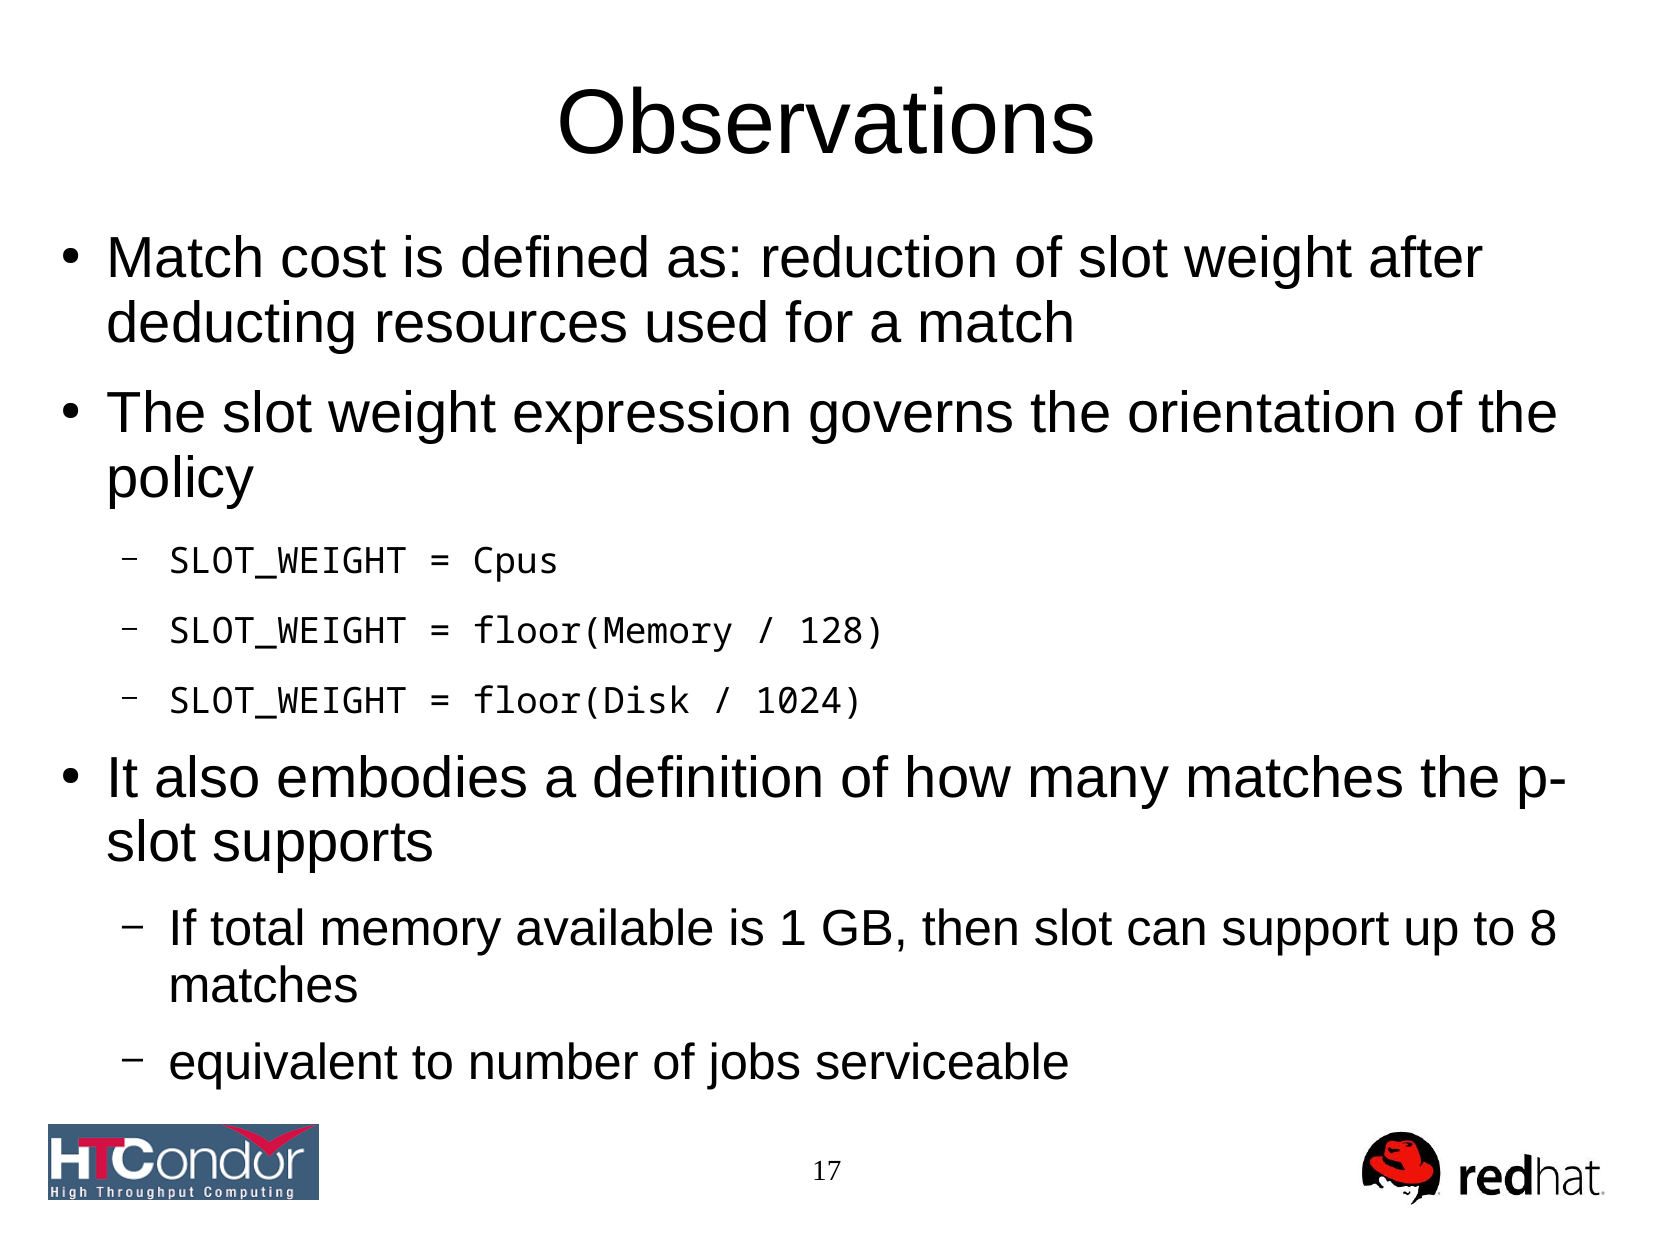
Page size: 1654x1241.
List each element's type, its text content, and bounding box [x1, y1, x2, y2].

picture [48, 1124, 319, 1200]
title Observations [82, 45, 1571, 198]
picture [1352, 1128, 1629, 1215]
list Match cost is defined as: reduction of slot weight after deducting resources used for a match The slot weight expression governs the orientation of the policy SLOT_WEIGHT = Cpus SLOT_WEIGHT = floor(Memory / 128) SLOT_WEIGHT = floor(Disk / 1024) It also embodies a definition of how many matches the p-slot supports If total memory available is 1 GB, then slot can support up to 8 matches equivalent to number of jobs serviceable [45, 225, 1606, 1096]
